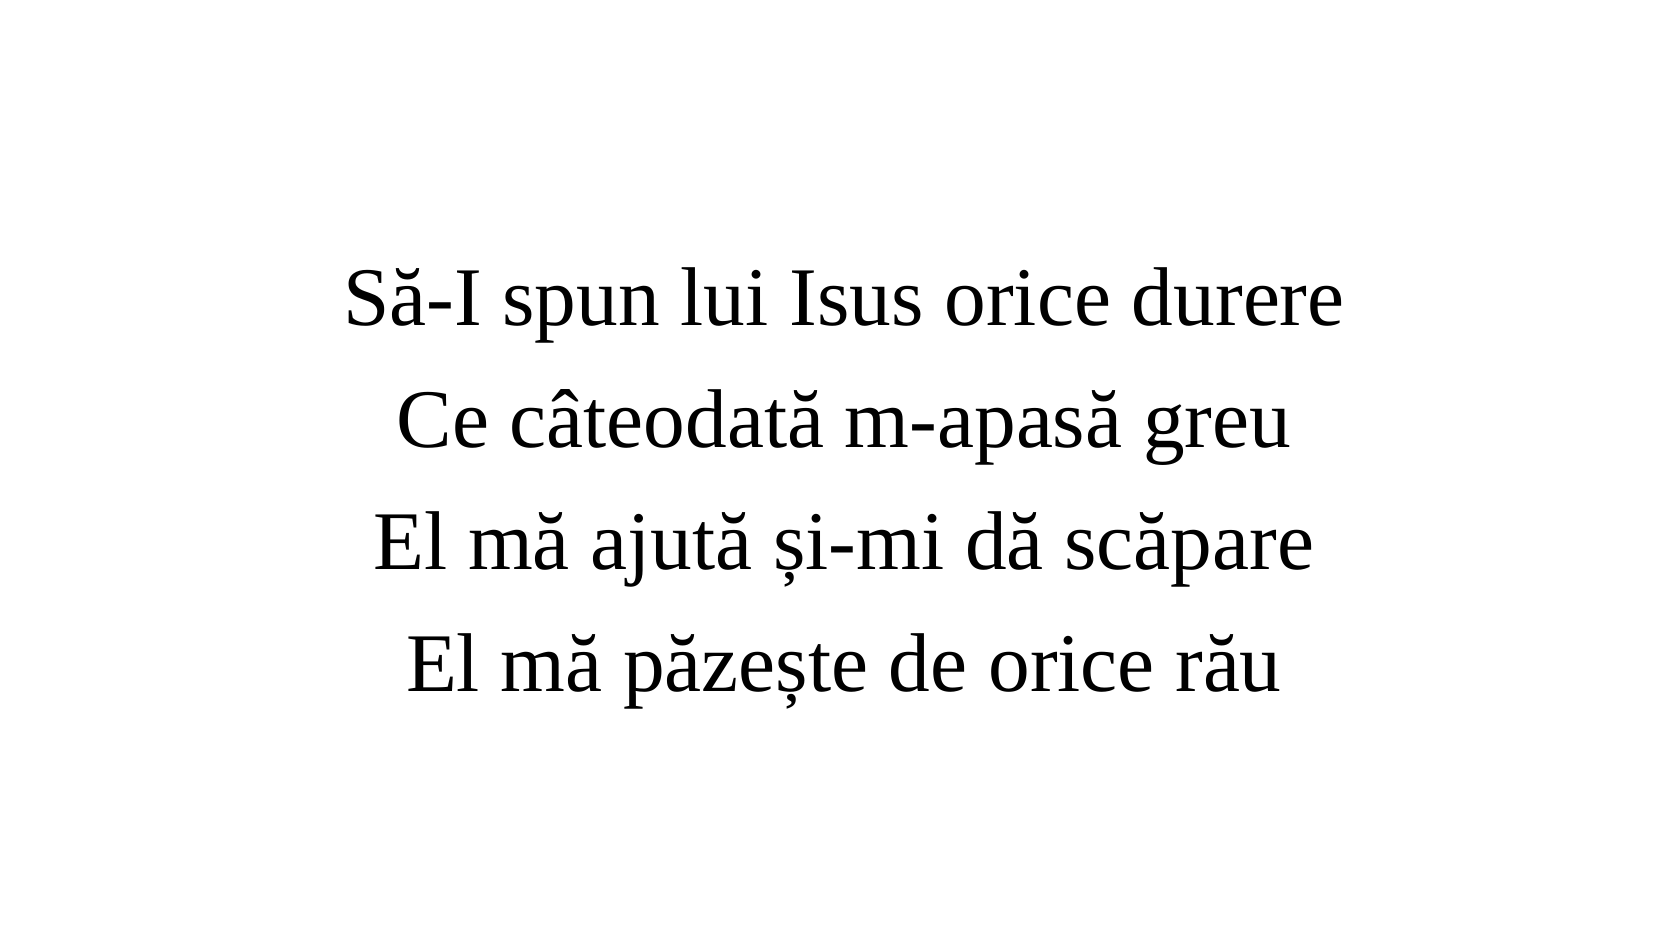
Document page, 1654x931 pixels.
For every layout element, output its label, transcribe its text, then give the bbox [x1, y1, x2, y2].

subtitle Să-I spun lui Isus orice durere Ce câteodată m-apasă greu El mă ajută și-mi dă scăpare El mă păzește de orice rău [153, 238, 1536, 713]
